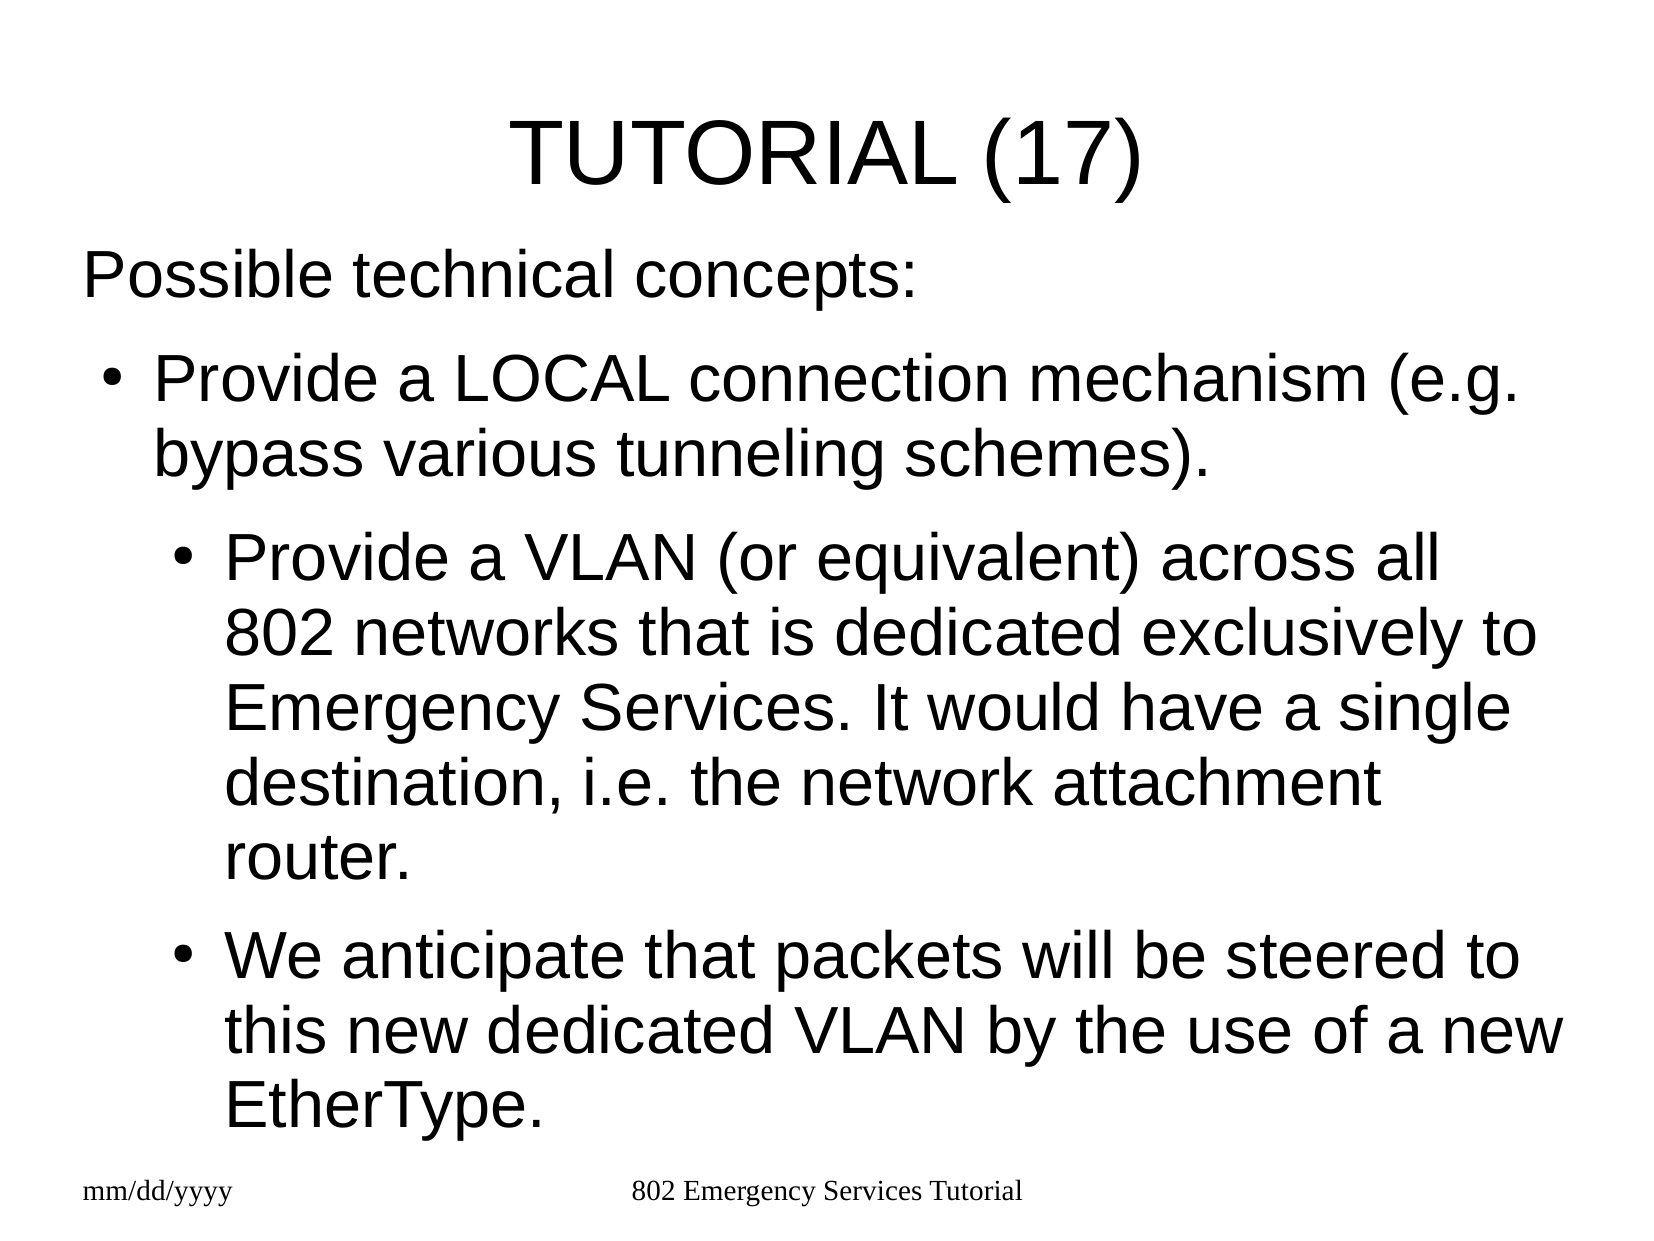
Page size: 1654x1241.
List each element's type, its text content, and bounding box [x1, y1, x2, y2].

list Possible technical concepts: Provide a LOCAL connection mechanism (e.g. bypass various tunneling schemes). Provide a VLAN (or equivalent) across all 802 networks that is dedicated exclusively to Emergency Services. It would have a single destination, i.e. the network attachment router. We anticipate that packets will be steered to this new dedicated VLAN by the use of a new EtherType. [82, 237, 1571, 1140]
title TUTORIAL (17) [82, 49, 1571, 237]
